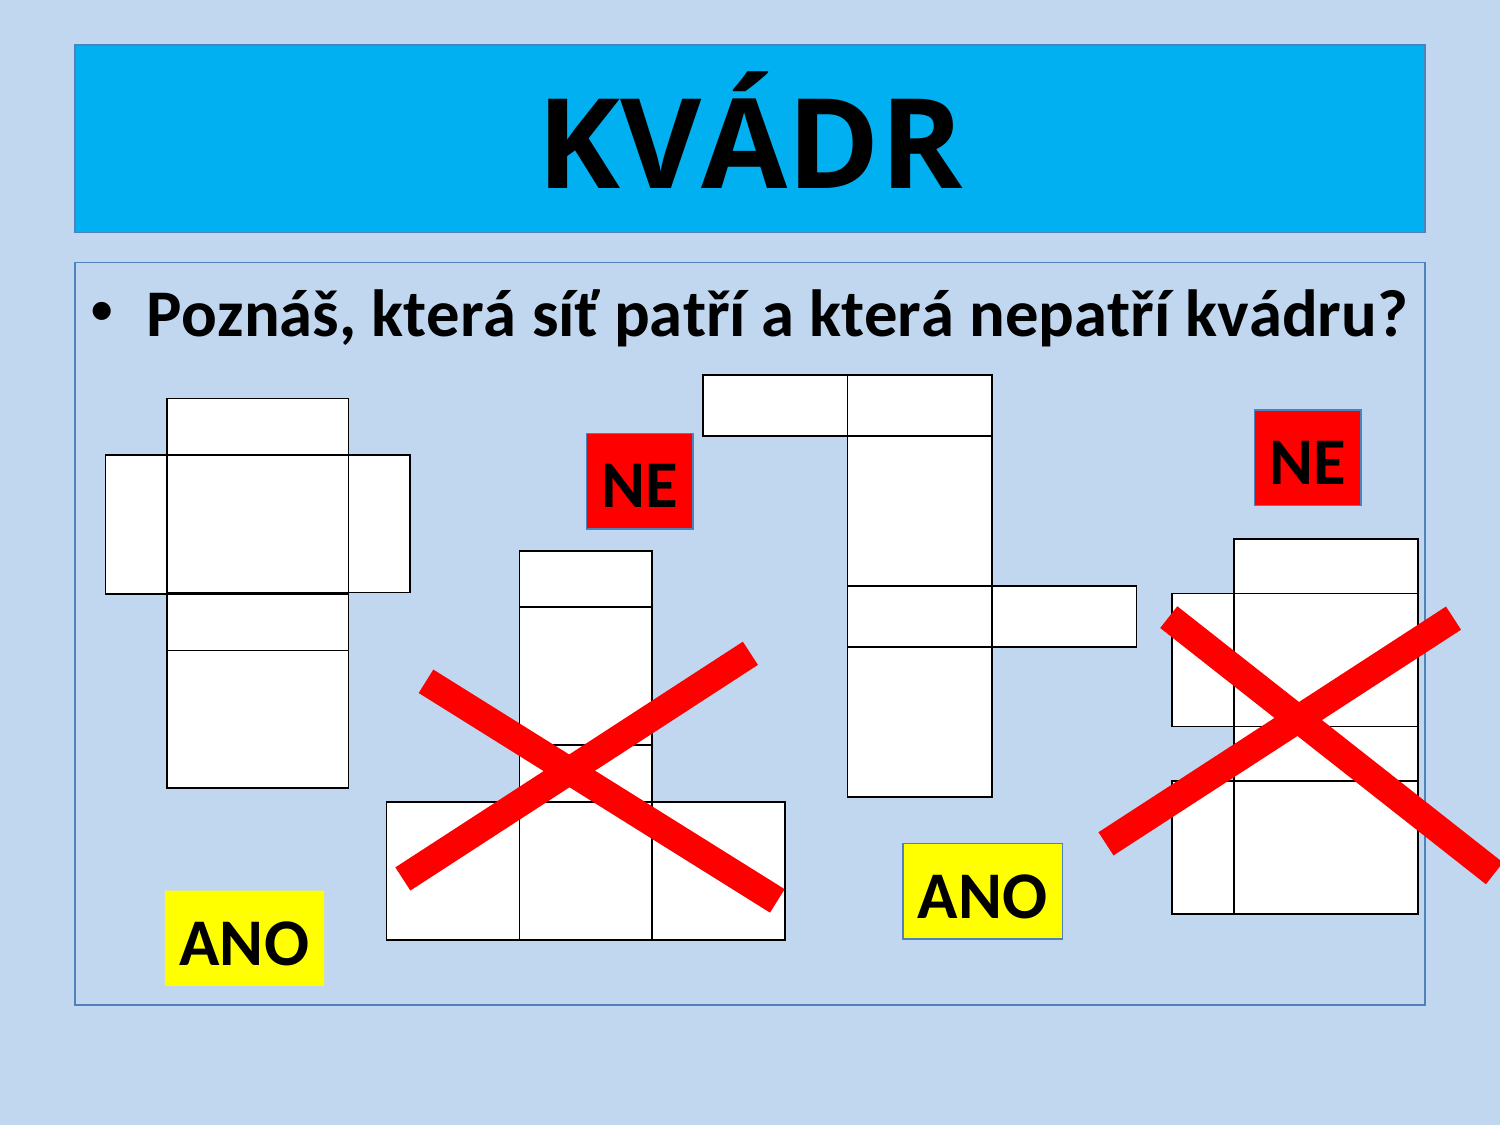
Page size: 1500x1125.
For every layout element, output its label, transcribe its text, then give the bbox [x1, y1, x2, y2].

text_box [1101, 539, 1500, 914]
text_box ANO [903, 843, 1063, 940]
list Poznáš, která síť patří a která nepatří kvádru? [1418, 651, 1426, 803]
text_box NE [586, 433, 693, 529]
list Poznáš, která síť patří a která nepatří kvádru? [75, 262, 1426, 1006]
text_box ANO [164, 890, 325, 986]
text_box NE [1254, 410, 1361, 506]
text_box [703, 374, 1137, 797]
title KVÁDR [75, 45, 1426, 233]
text_box [105, 398, 411, 789]
text_box [386, 550, 786, 941]
